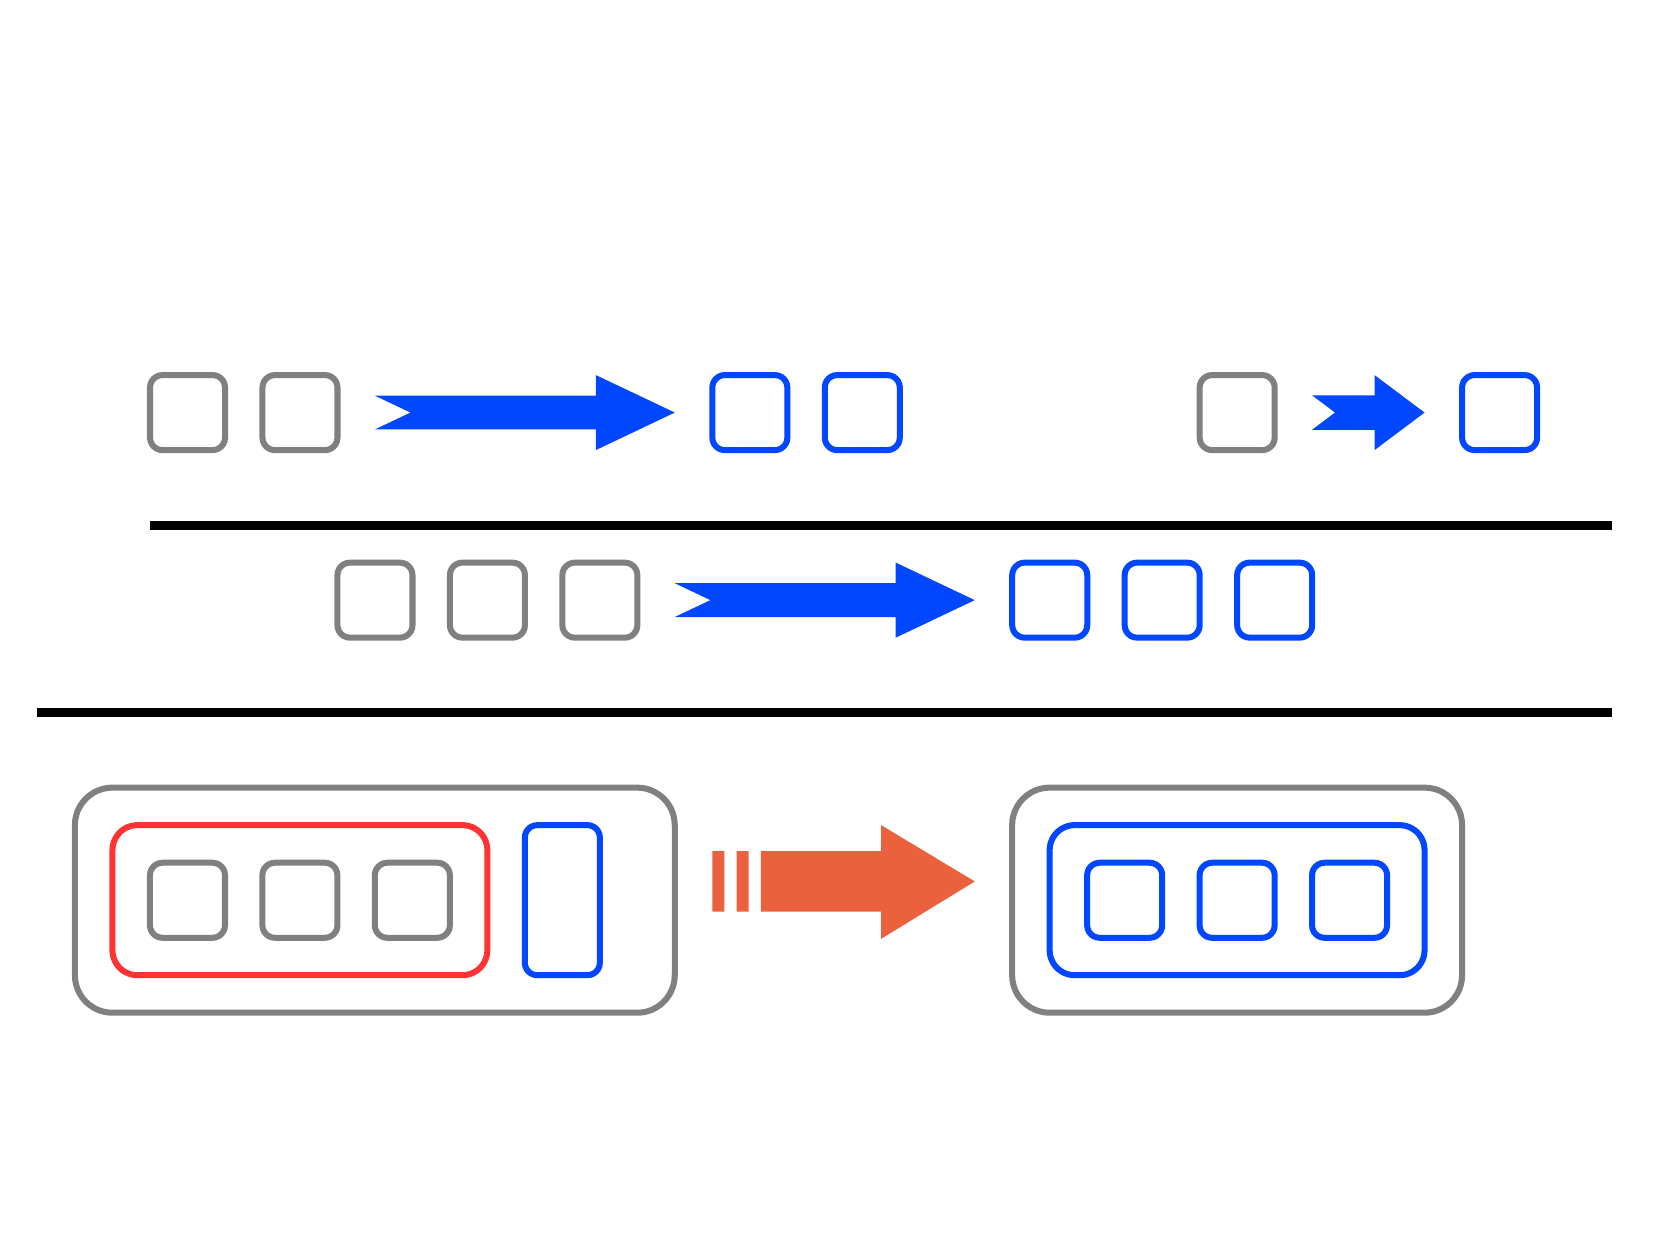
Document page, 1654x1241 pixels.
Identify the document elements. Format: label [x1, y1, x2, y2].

text_box [736, 851, 749, 912]
text_box [674, 562, 975, 638]
text_box [760, 825, 975, 939]
text_box [1312, 375, 1425, 451]
text_box [712, 851, 725, 912]
text_box [374, 375, 675, 451]
